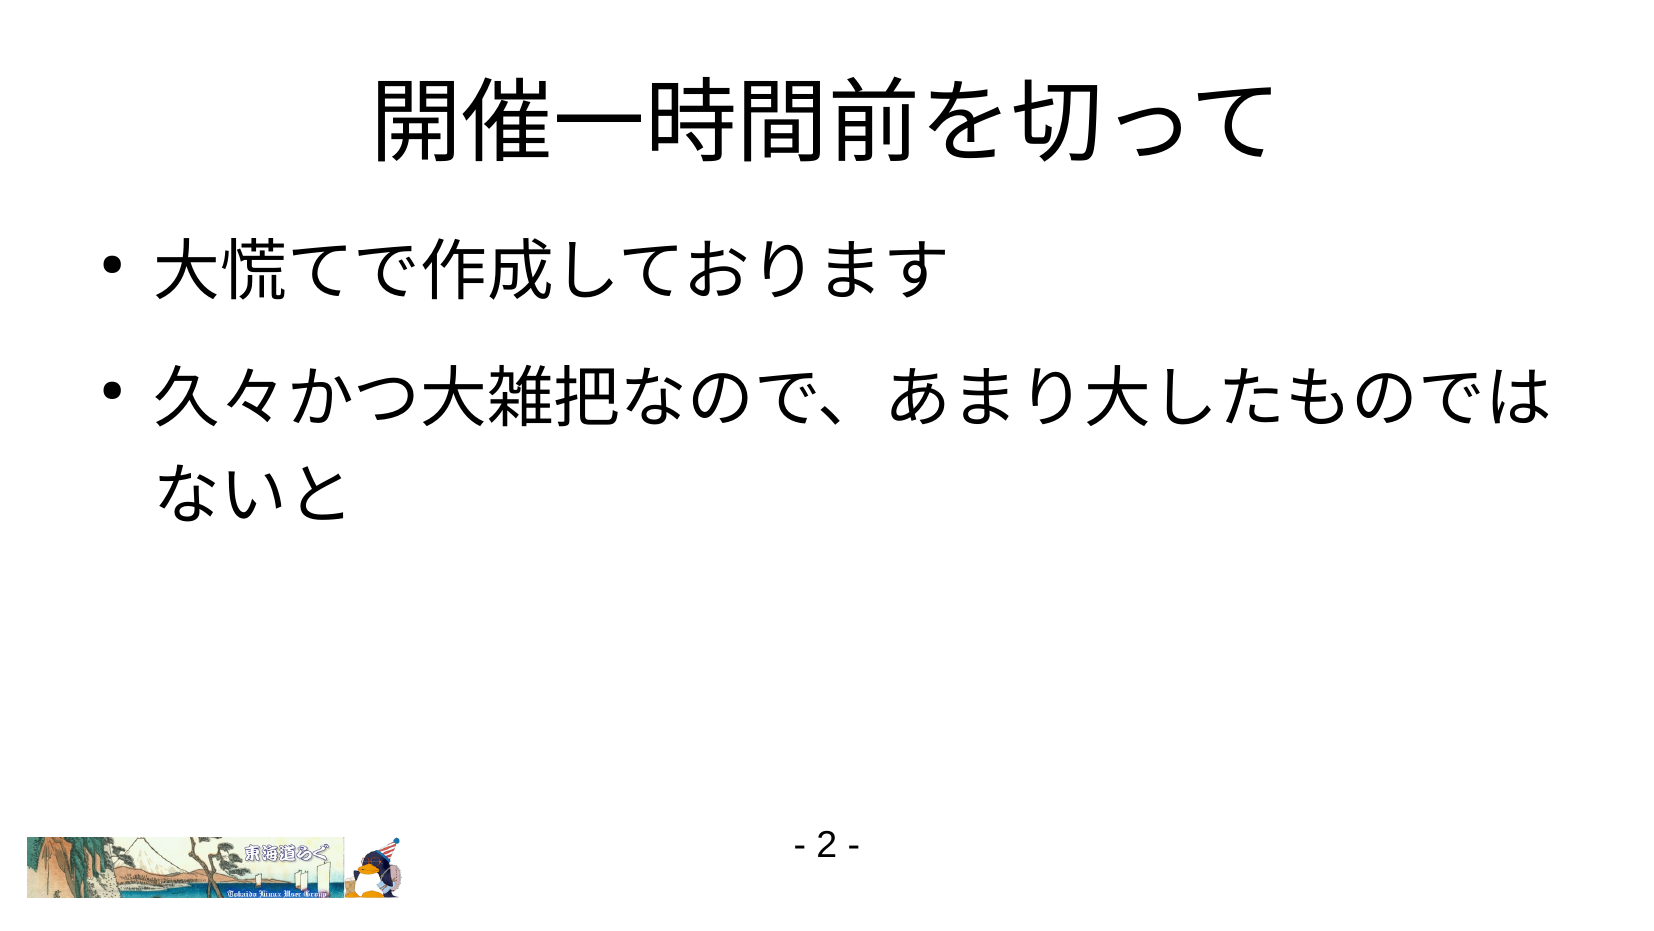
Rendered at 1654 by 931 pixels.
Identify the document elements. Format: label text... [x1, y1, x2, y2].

text_box - <番号> - [728, 811, 926, 877]
picture [27, 837, 402, 898]
title 開催一時間前を切って [82, 37, 1571, 193]
list 大慌てで作成しております 久々かつ大雑把なので、あまり大したものではないと [82, 217, 1571, 758]
